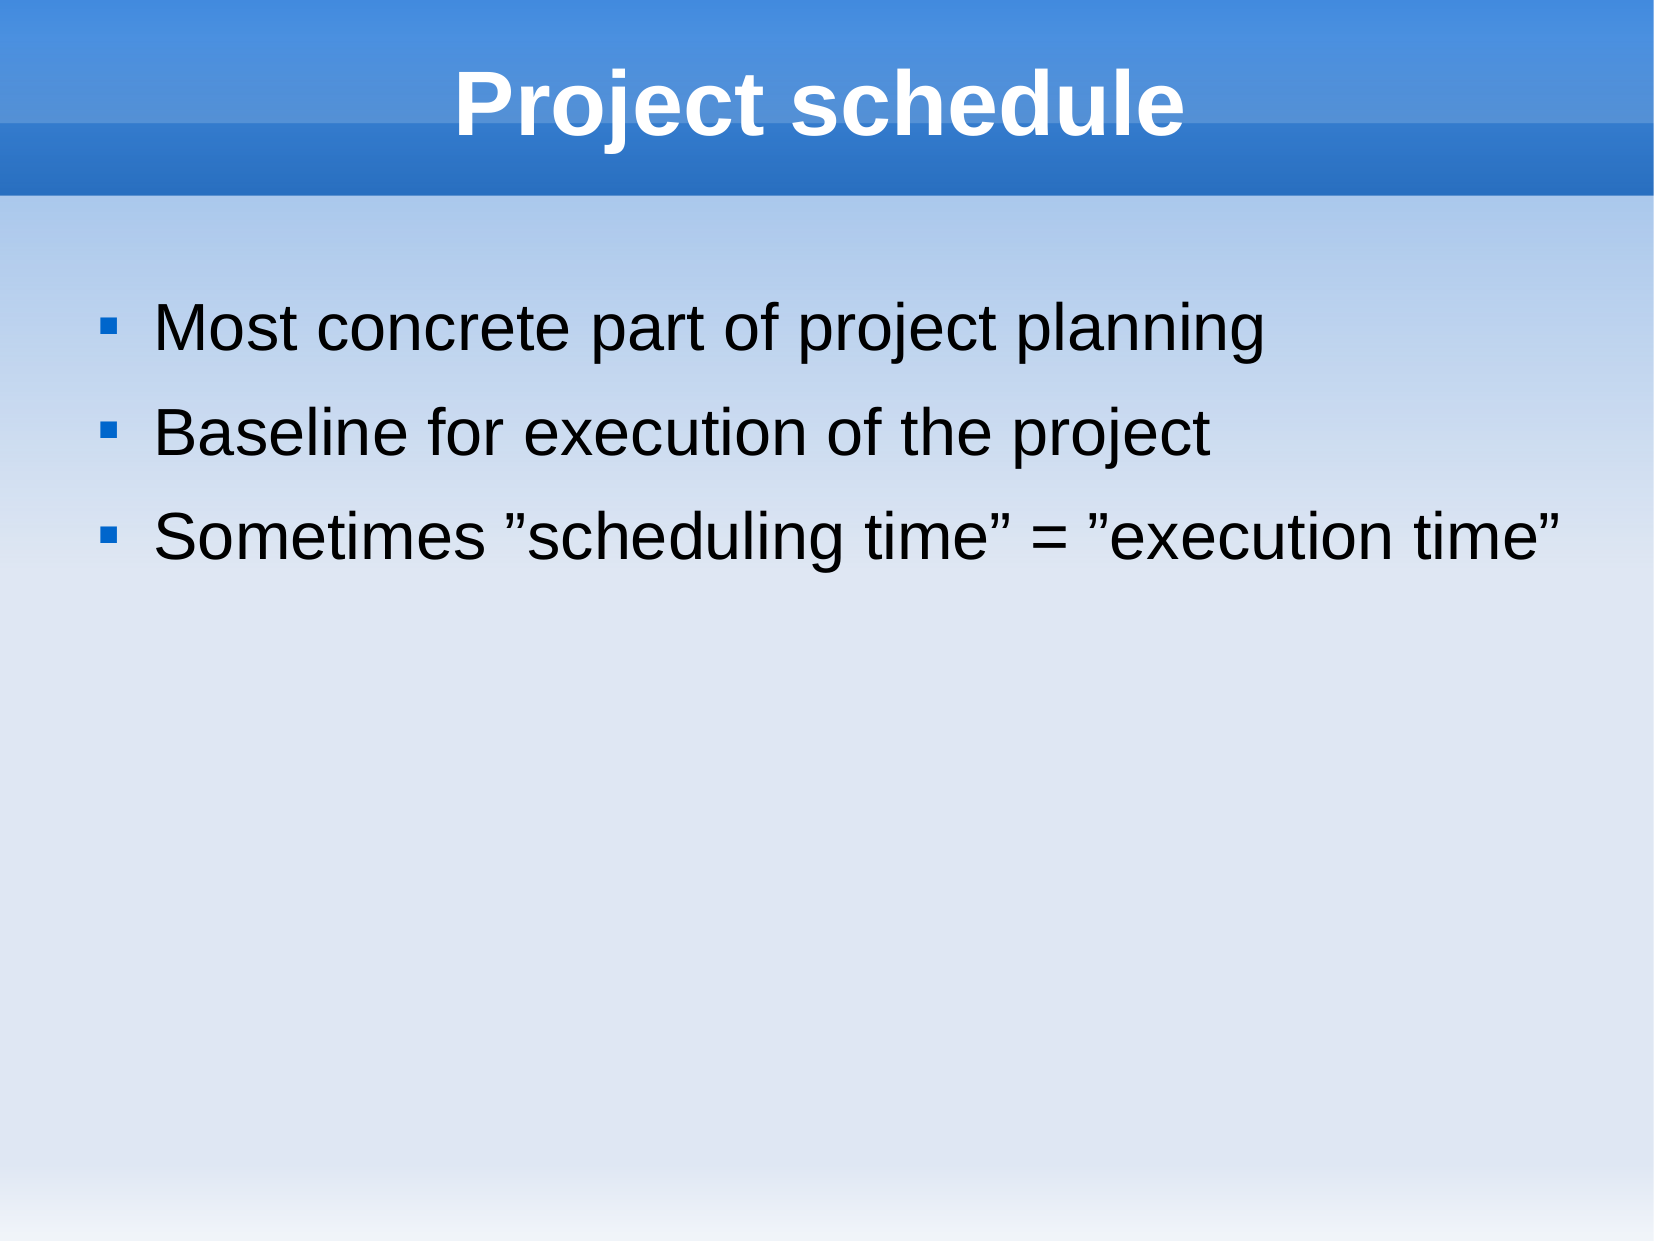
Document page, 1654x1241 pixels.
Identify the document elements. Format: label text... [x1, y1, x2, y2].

picture [0, 0, 1654, 1241]
title Project schedule [76, 0, 1565, 208]
list Most concrete part of project planning Baseline for execution of the project Sometimes ”scheduling time” = ”execution time” [82, 290, 1571, 1094]
